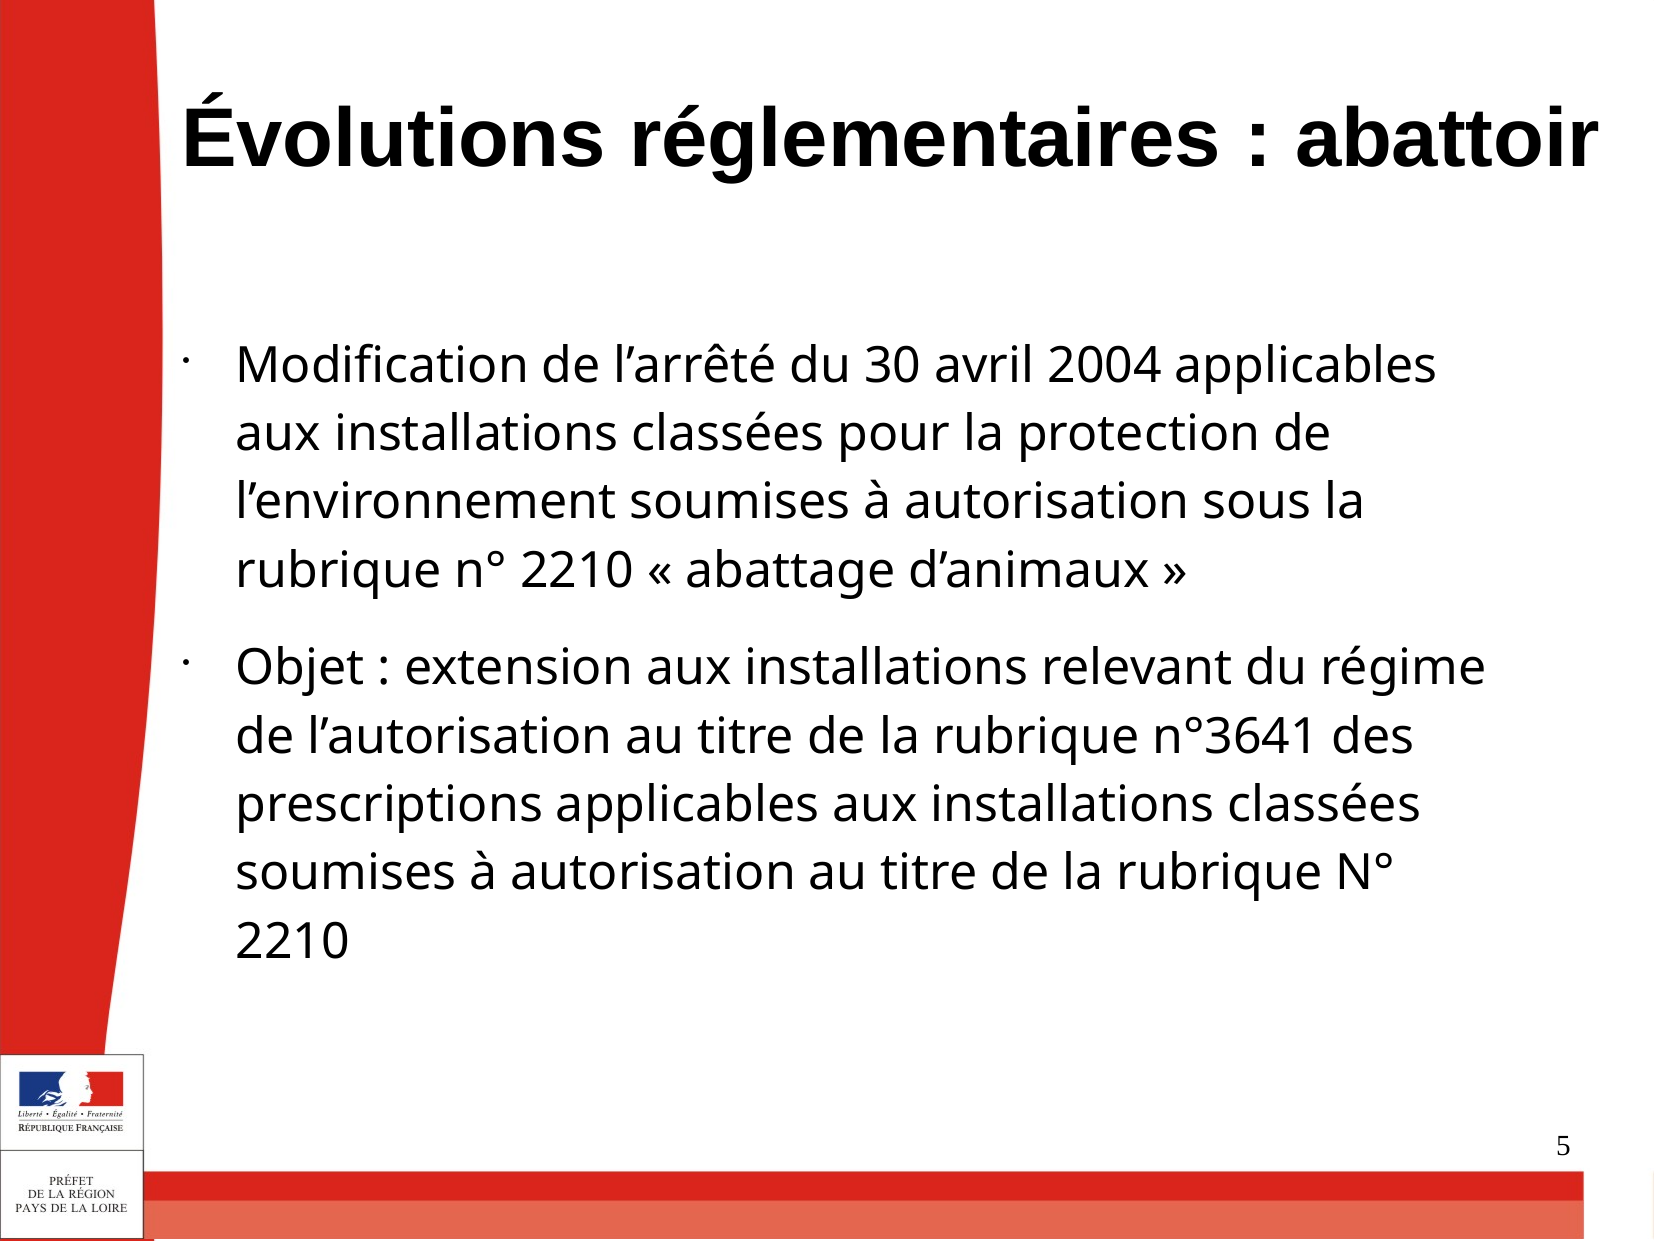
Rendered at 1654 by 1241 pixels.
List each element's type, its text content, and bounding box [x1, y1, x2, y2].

picture [0, 0, 1654, 1241]
list Modification de l’arrêté du 30 avril 2004 applicables aux installations classées pour la protection de l’environnement soumises à autorisation sous la rubrique n° 2210 « abattage d’animaux » Objet : extension aux installations relevant du régime de l’autorisation au titre de la rubrique n°3641 des prescriptions applicables aux installations classées soumises à autorisation au titre de la rubrique N° 2210 [149, 234, 1536, 1051]
text_box Évolutions réglementaires : abattoir [129, 41, 1654, 234]
